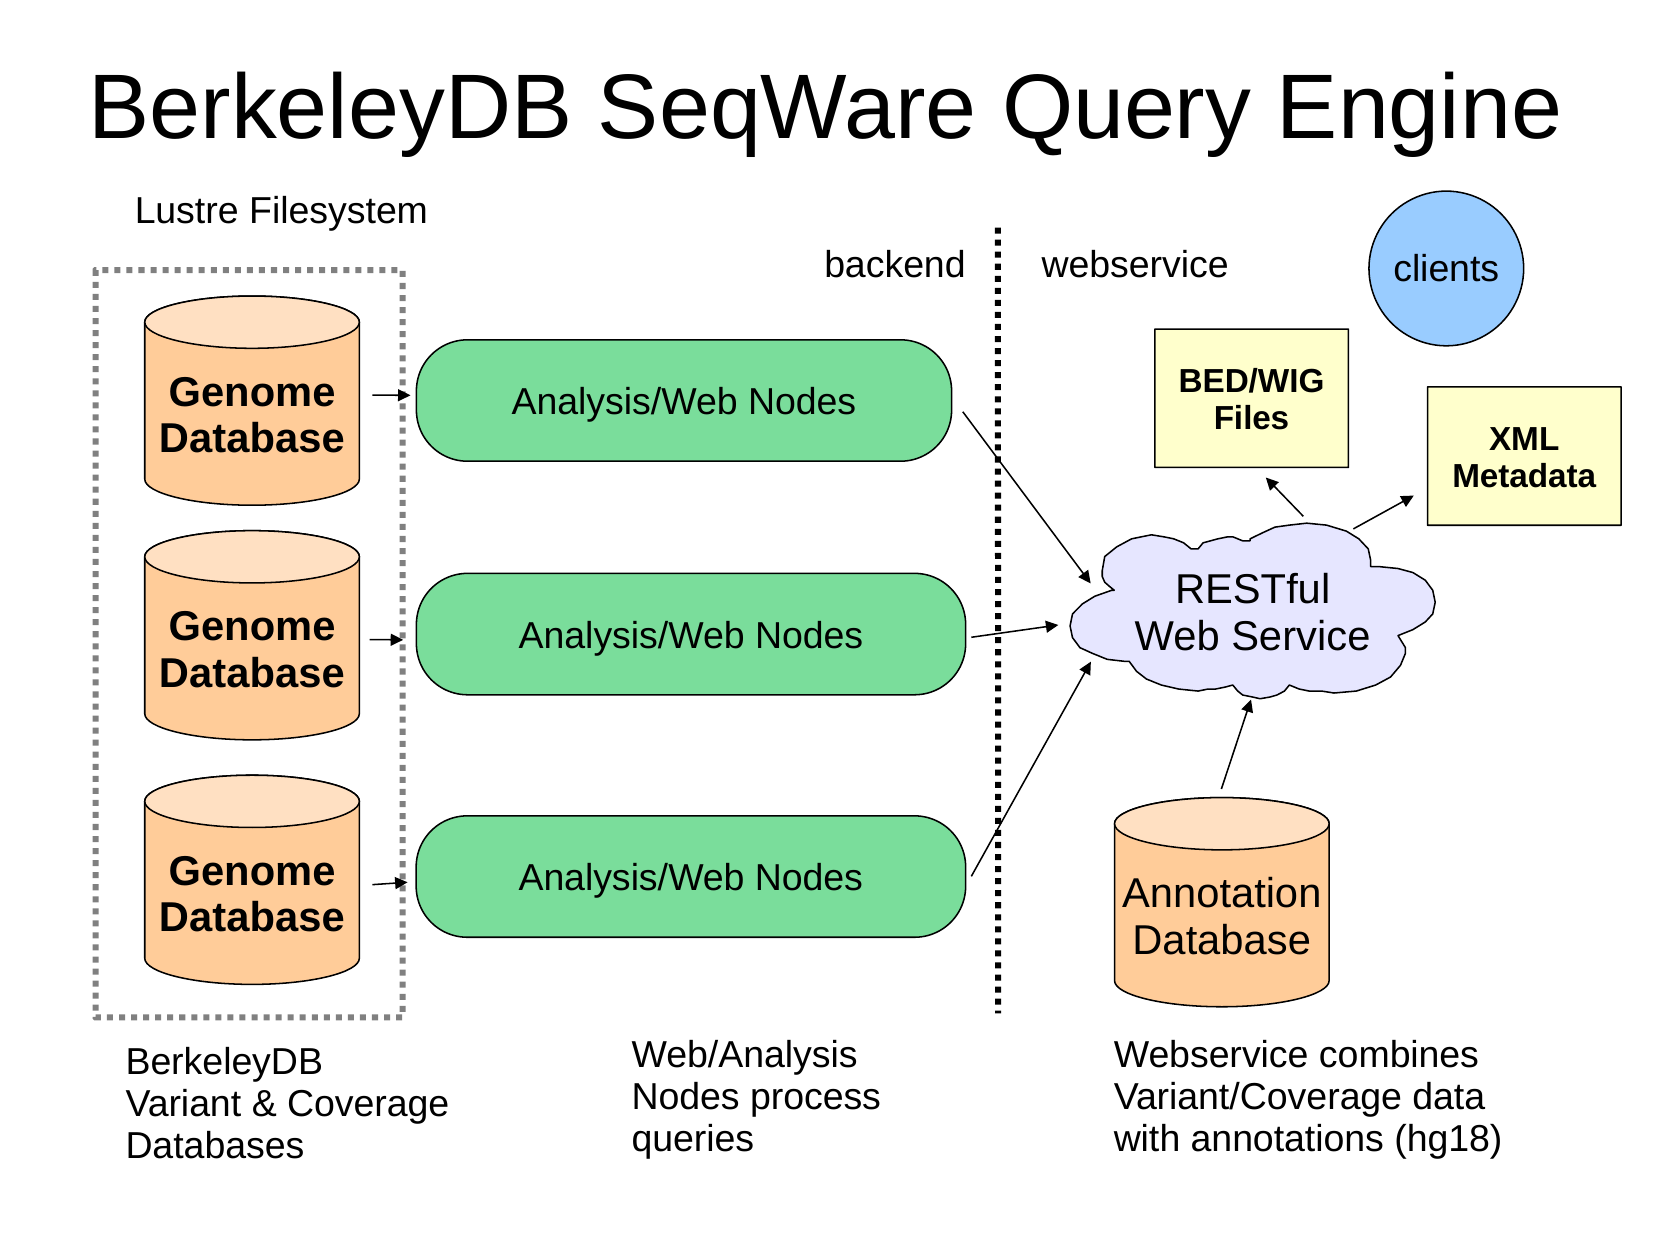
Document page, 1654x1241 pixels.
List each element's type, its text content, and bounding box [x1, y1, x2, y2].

text_box backend [809, 236, 981, 293]
text_box Genome Database [144, 558, 360, 740]
text_box Analysis/Web Nodes [416, 815, 966, 938]
text_box BerkeleyDB SeqWare Query Engine [82, 2, 1571, 209]
text_box BerkeleyDB Variant & Coverage Databases [110, 1032, 468, 1174]
text_box Analysis/Web Nodes [416, 339, 952, 462]
text_box Web/Analysis Nodes process queries [616, 1025, 896, 1167]
text_box Genome Database [144, 324, 360, 506]
text_box Webservice combines Variant/Coverage data with annotations (hg18) [1098, 1025, 1519, 1167]
text_box webservice [1026, 236, 1244, 293]
text_box Annotation Database [1114, 825, 1330, 1007]
text_box RESTful Web Service [1070, 523, 1436, 699]
text_box BED/WIG Files [1154, 329, 1349, 468]
text_box clients [1368, 191, 1524, 346]
text_box Analysis/Web Nodes [416, 573, 966, 695]
text_box Genome Database [144, 803, 360, 985]
text_box XML Metadata [1427, 386, 1622, 526]
text_box Lustre Filesystem [120, 182, 443, 240]
